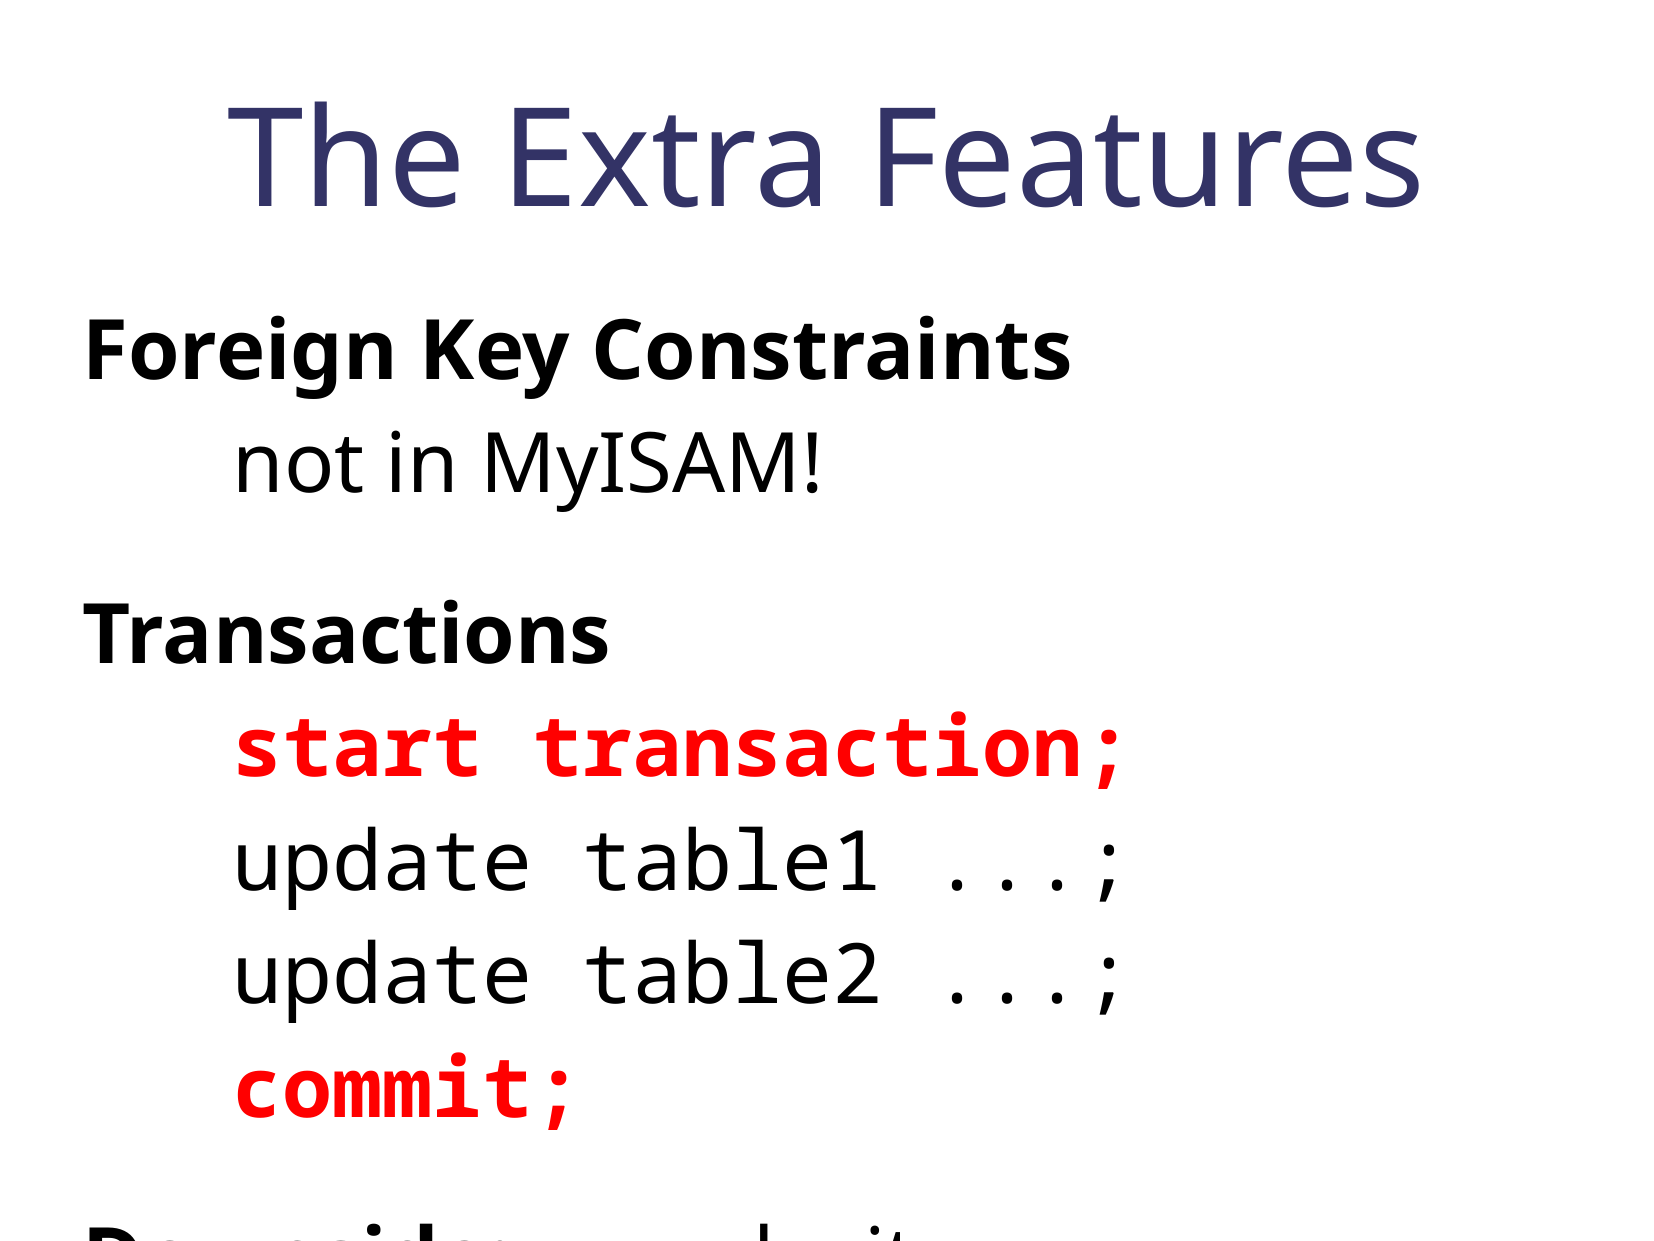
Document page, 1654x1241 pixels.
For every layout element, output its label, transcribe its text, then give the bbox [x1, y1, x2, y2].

subtitle Foreign Key Constraints not in MyISAM! Transactions start transaction; update table1 ...; update table2 ...; commit; Downside: complexity [82, 290, 1571, 1183]
title The Extra Features [82, 49, 1571, 257]
